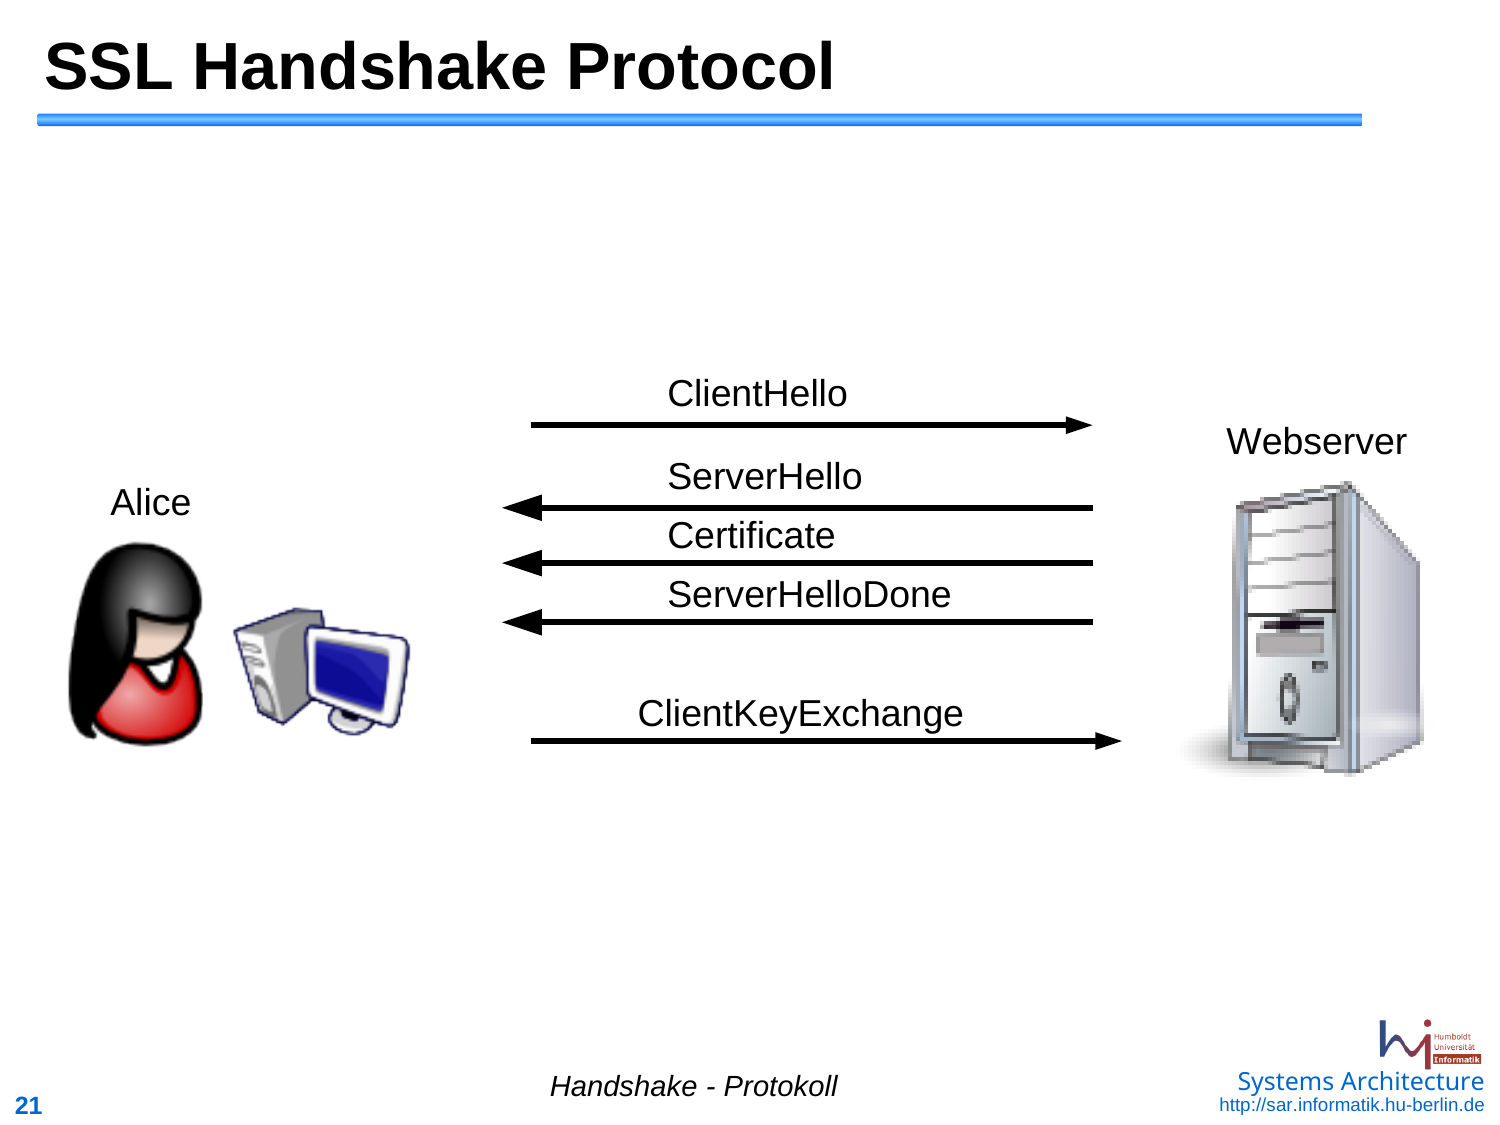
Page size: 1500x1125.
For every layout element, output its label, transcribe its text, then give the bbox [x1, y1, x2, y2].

picture [35, 543, 418, 768]
text_box Alice [29, 474, 273, 543]
text_box ServerHelloDone [649, 563, 975, 626]
text_box Webserver [1198, 413, 1436, 471]
text_box ClientKeyExchange [620, 681, 1004, 745]
text_box ServerHello [649, 445, 916, 504]
text_box ClientHello [649, 362, 945, 426]
text_box Handshake - Protokoll [442, 1062, 945, 1111]
text_box Certificate [649, 504, 916, 563]
picture [1156, 469, 1477, 790]
list [29, 148, 1500, 1070]
title SSL Handshake Protocol [29, 20, 1500, 114]
